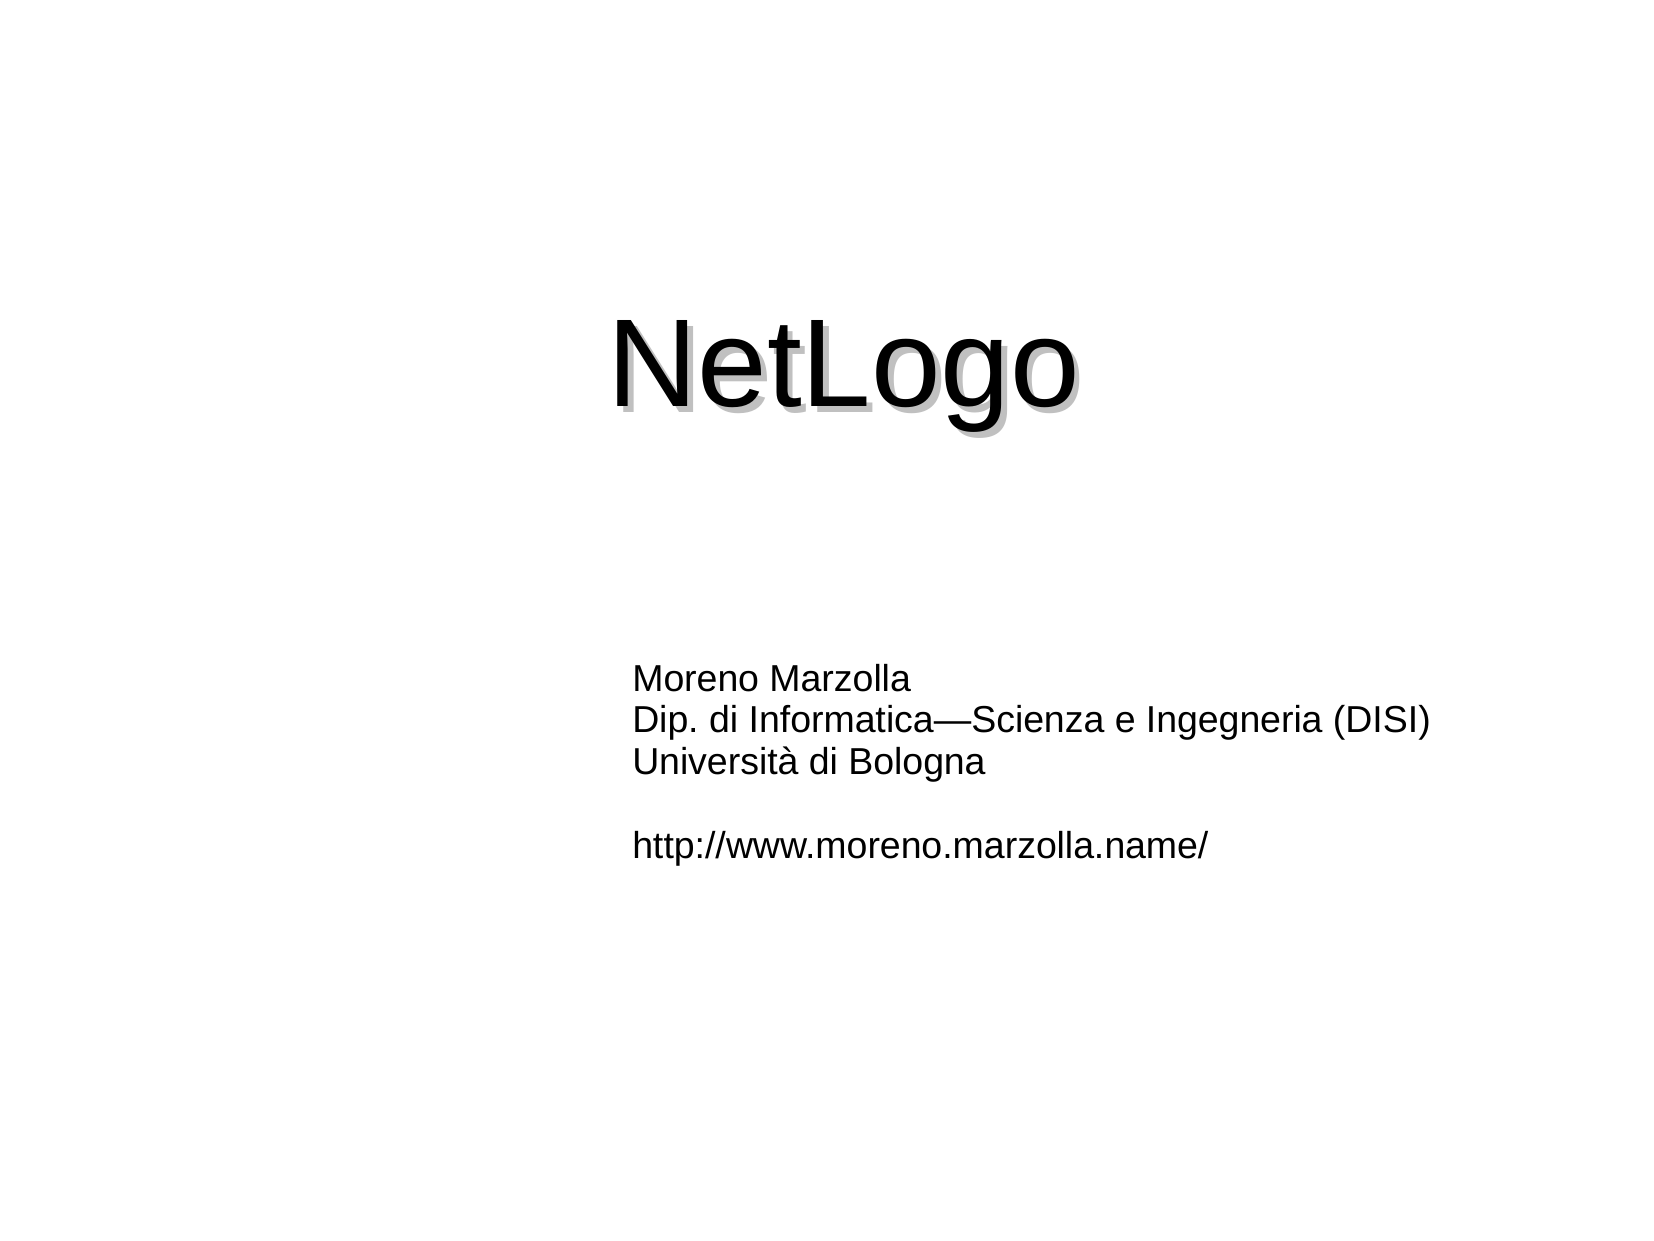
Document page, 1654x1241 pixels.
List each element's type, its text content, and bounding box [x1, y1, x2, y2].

text_box NetLogo [75, 147, 1613, 441]
text_box Moreno Marzolla Dip. di Informatica—Scienza e Ingegneria (DISI) Università di Bologna http://www.moreno.marzolla.name/ [617, 649, 1447, 1003]
